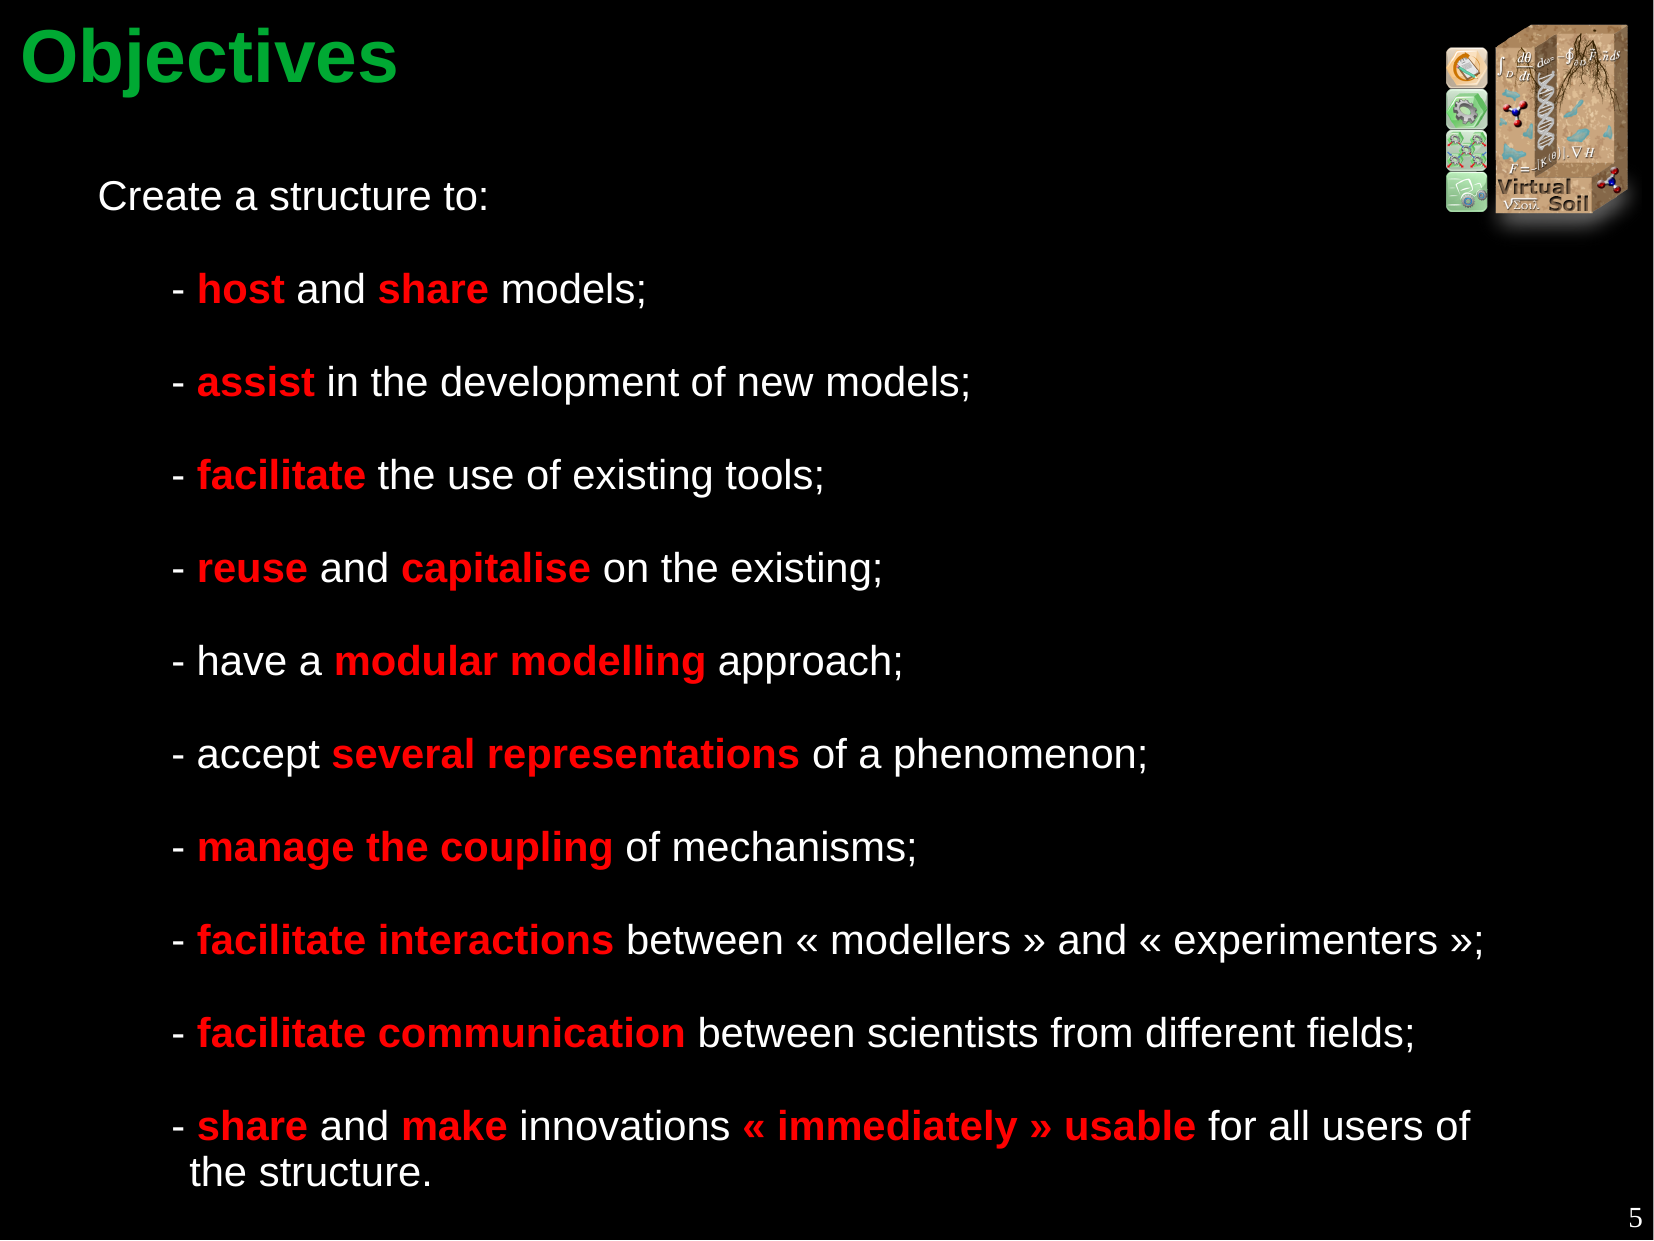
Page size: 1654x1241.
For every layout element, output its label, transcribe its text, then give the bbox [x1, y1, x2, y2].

text_box Objectives [5, 7, 473, 107]
text_box Create a structure to: - host and share models; - assist in the development of new models; - facilitate the use of existing tools; - reuse and capitalise on the existing; - have a modular modelling approach; - accept several representations of a phenomenon; - manage the coupling of mechanisms; - facilitate interactions between « modellers » and « experimenters »; - facilitate communication between scientists from different fields; - share and make innovations « immediately » usable for all users of the structure. [82, 165, 1630, 1203]
picture [1409, 0, 1642, 260]
